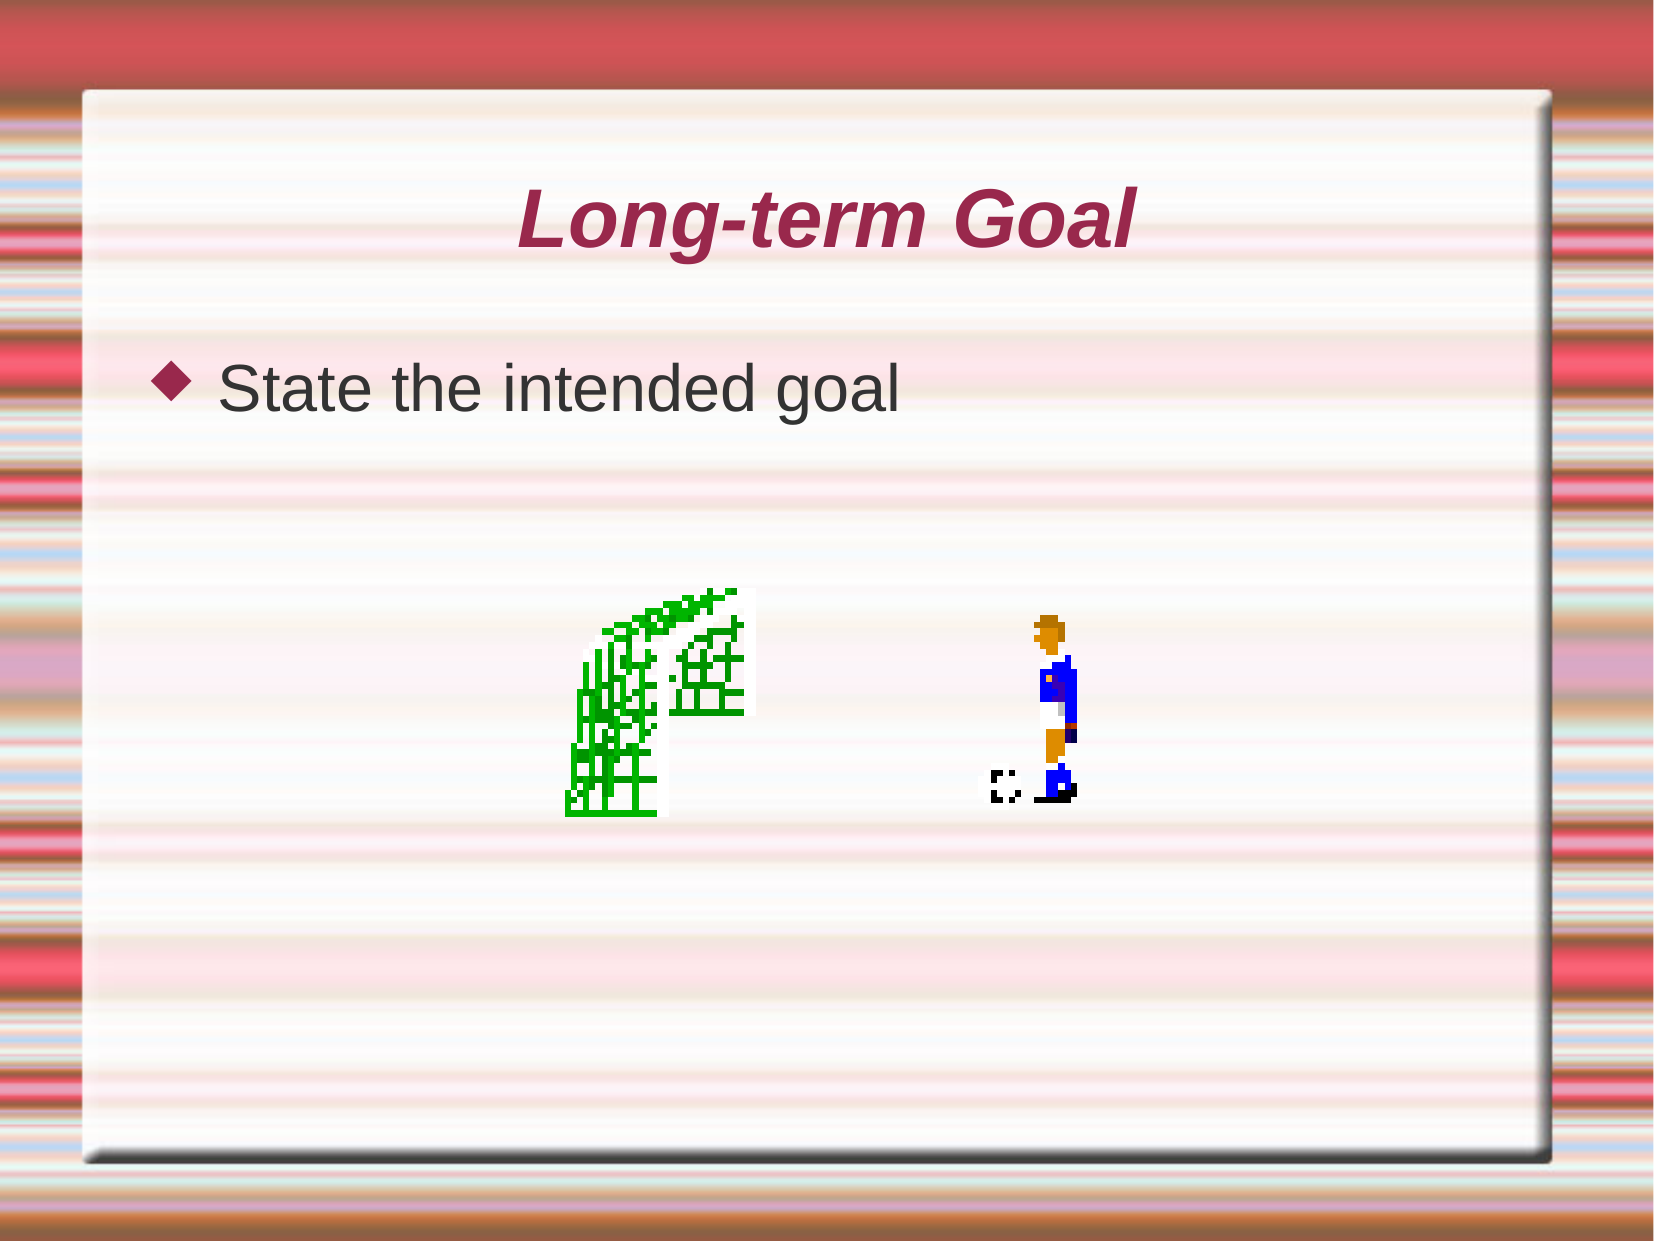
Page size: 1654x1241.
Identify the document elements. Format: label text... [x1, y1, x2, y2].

title Long-term Goal [121, 114, 1534, 322]
list State the intended goal [134, 350, 1516, 1133]
picture [0, 0, 1654, 1241]
